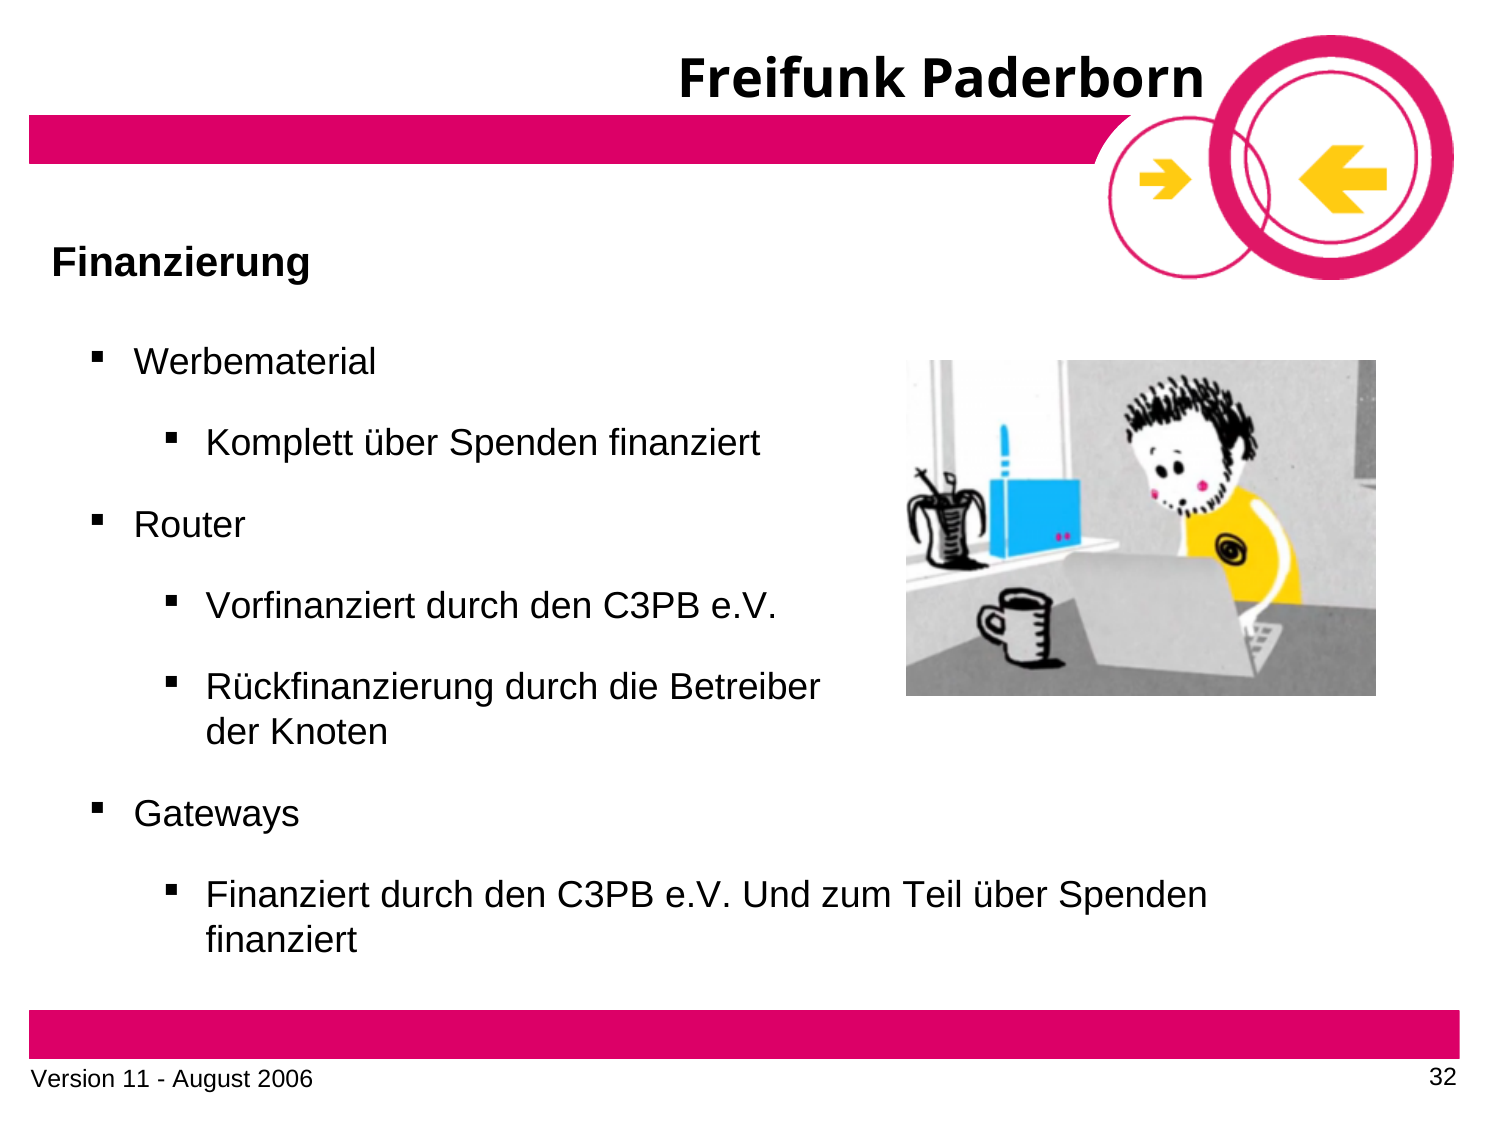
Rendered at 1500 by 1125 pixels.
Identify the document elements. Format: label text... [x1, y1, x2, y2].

text_box Werbematerial Komplett über Spenden finanziert Router Vorfinanziert durch den C3PB e.V. Rückfinanzierung durch die Betreiber der Knoten Gateways Finanziert durch den C3PB e.V. Und zum Teil über Spenden finanziert [59, 337, 1288, 976]
text_box Finanzierung [51, 235, 1044, 395]
picture [1107, 35, 1454, 280]
picture [906, 360, 1376, 696]
